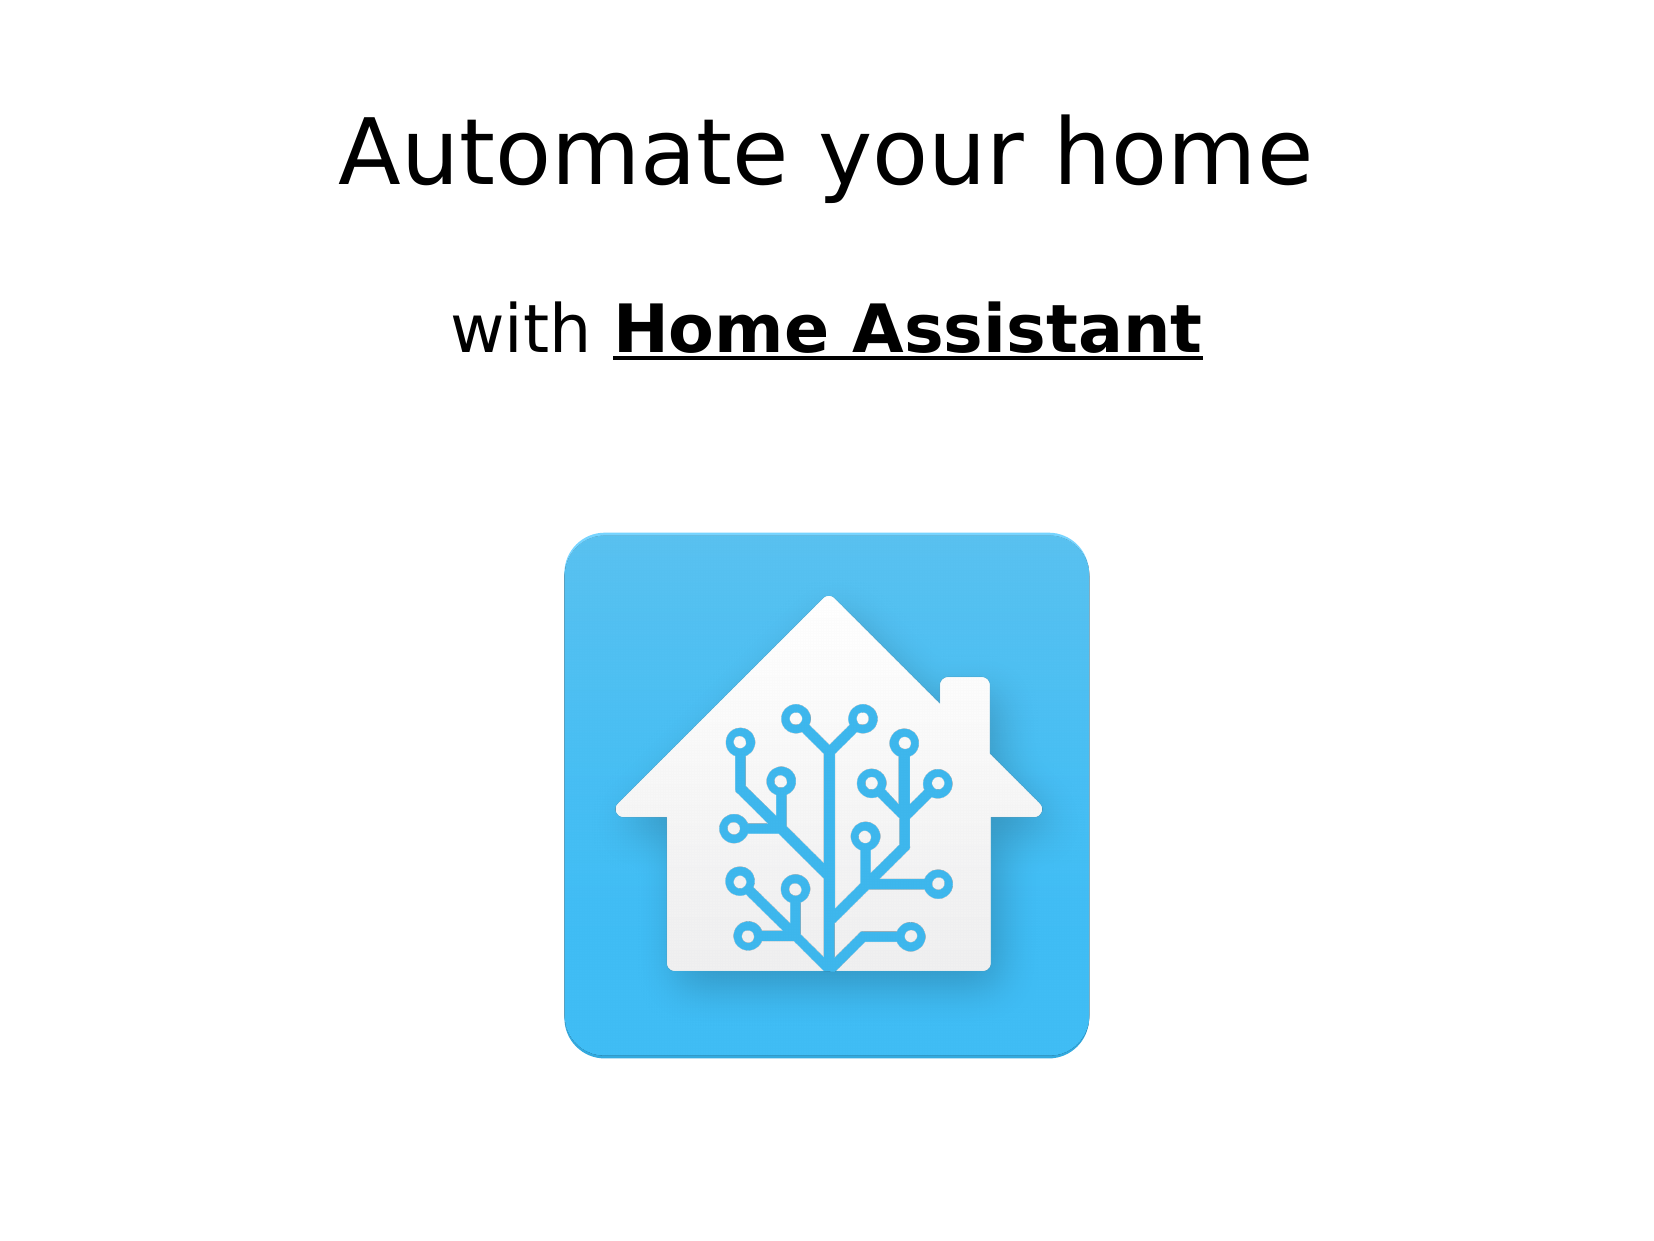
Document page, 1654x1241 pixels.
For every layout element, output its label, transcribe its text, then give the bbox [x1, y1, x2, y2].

list with Home Assistant [82, 290, 1571, 634]
title Automate your home [82, 49, 1571, 257]
picture [526, 495, 1127, 1096]
